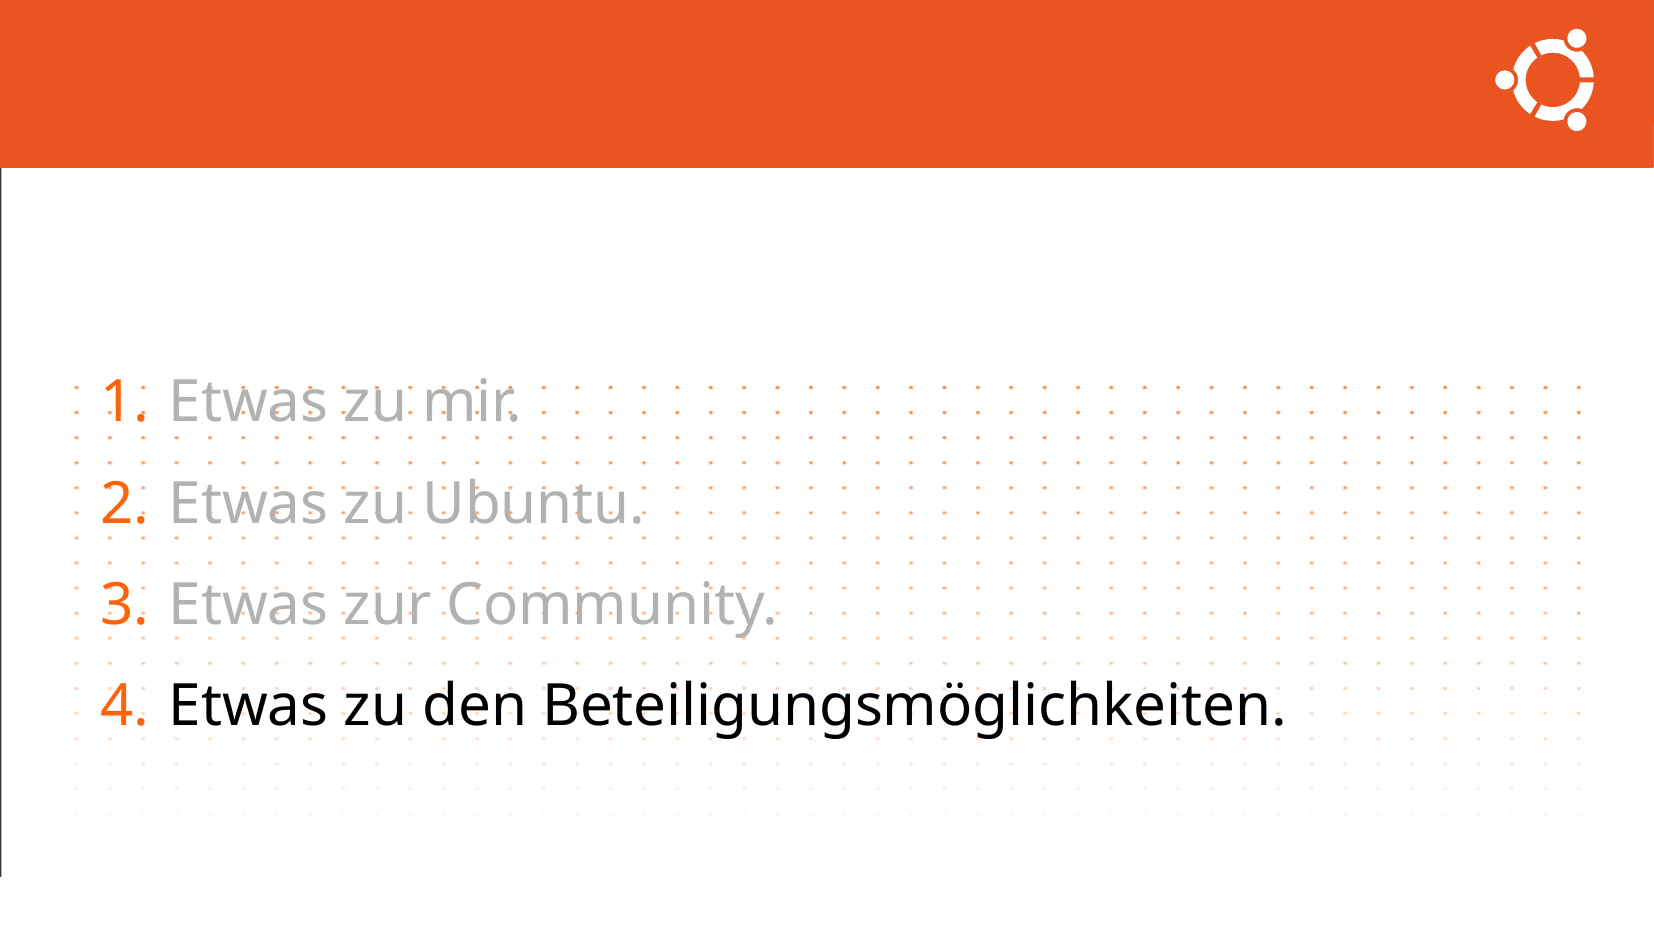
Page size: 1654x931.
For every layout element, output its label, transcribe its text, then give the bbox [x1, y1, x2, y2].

list Etwas zu mir. Etwas zu Ubuntu. Etwas zur Community. Etwas zu den Beteiligungsmöglichkeiten. [82, 359, 1461, 832]
picture [0, 0, 1654, 877]
